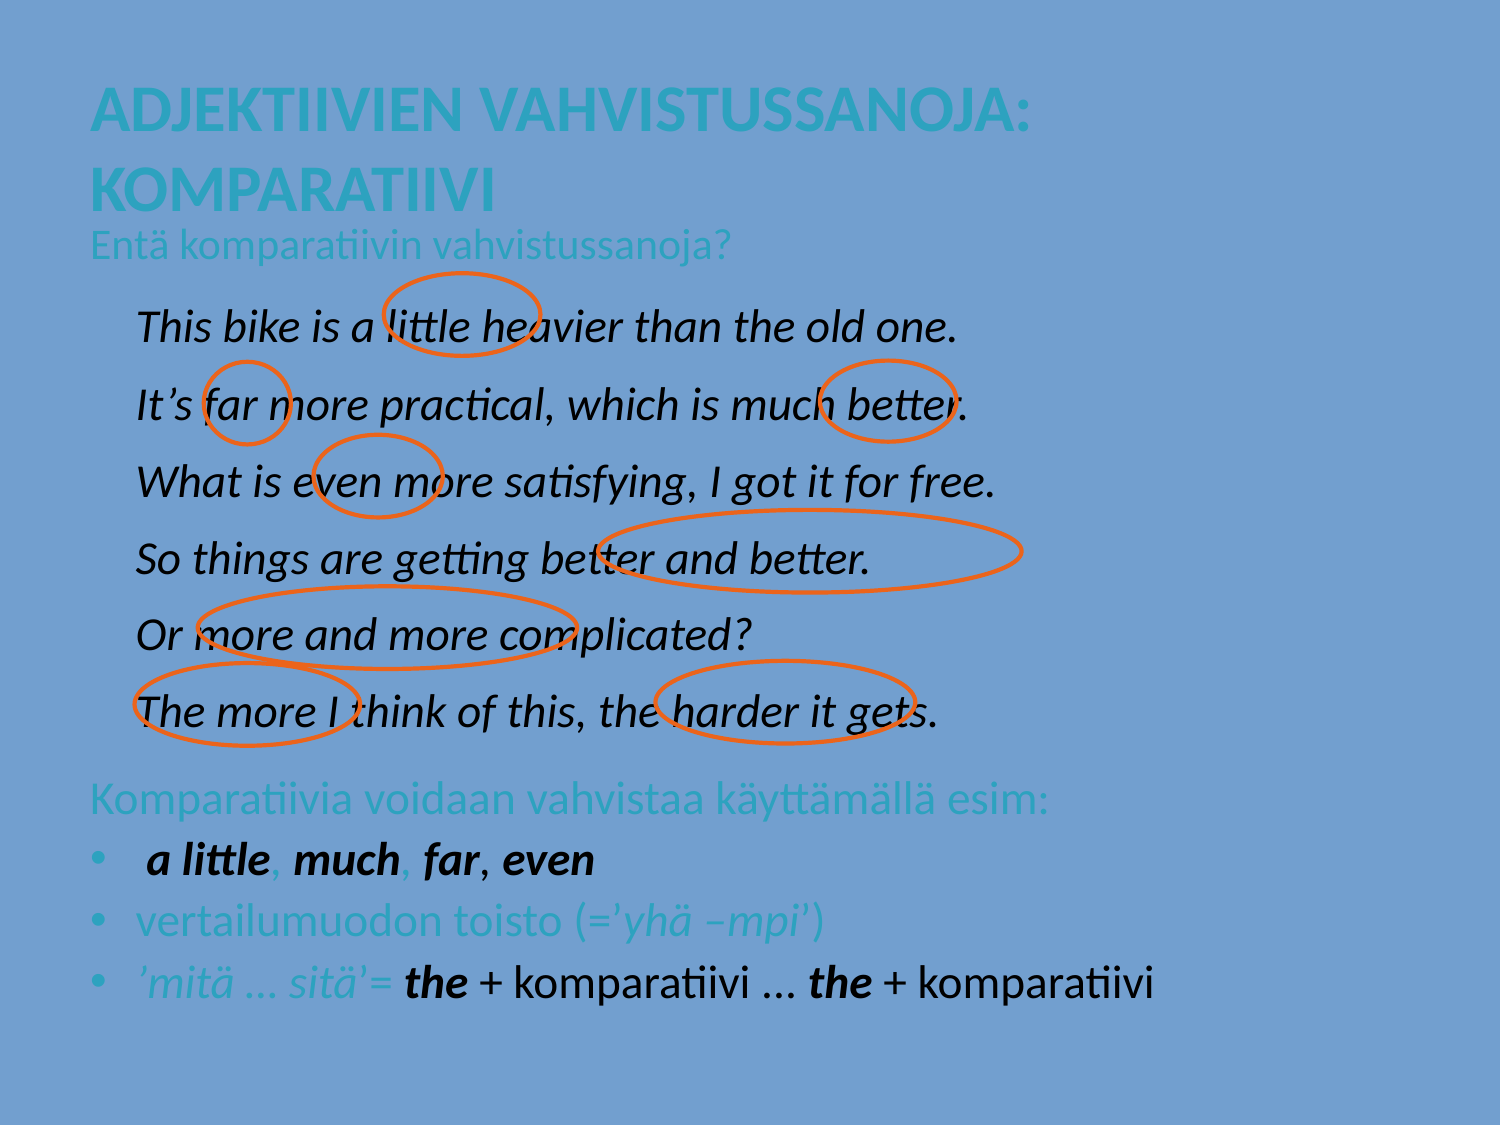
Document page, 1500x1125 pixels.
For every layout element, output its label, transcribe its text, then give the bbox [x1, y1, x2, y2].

list Entä komparatiivin vahvistussanoja? This bike is a little heavier than the old one. It’s far more practical, which is much better. What is even more satisfying, I got it for free. So things are getting better and better. Or more and more complicated? The more I think of this, the harder it gets. Komparatiivia voidaan vahvistaa käyttämällä esim: a little, much, far, even vertailumuodon toisto (=’yhä –mpi’) ’mitä … sitä’= the + komparatiivi ... the + komparatiivi [75, 208, 1471, 1024]
title ADJEKTIIVIEN VAHVISTUSSANOJA: KOMPARATIIVI [75, 84, 1425, 205]
